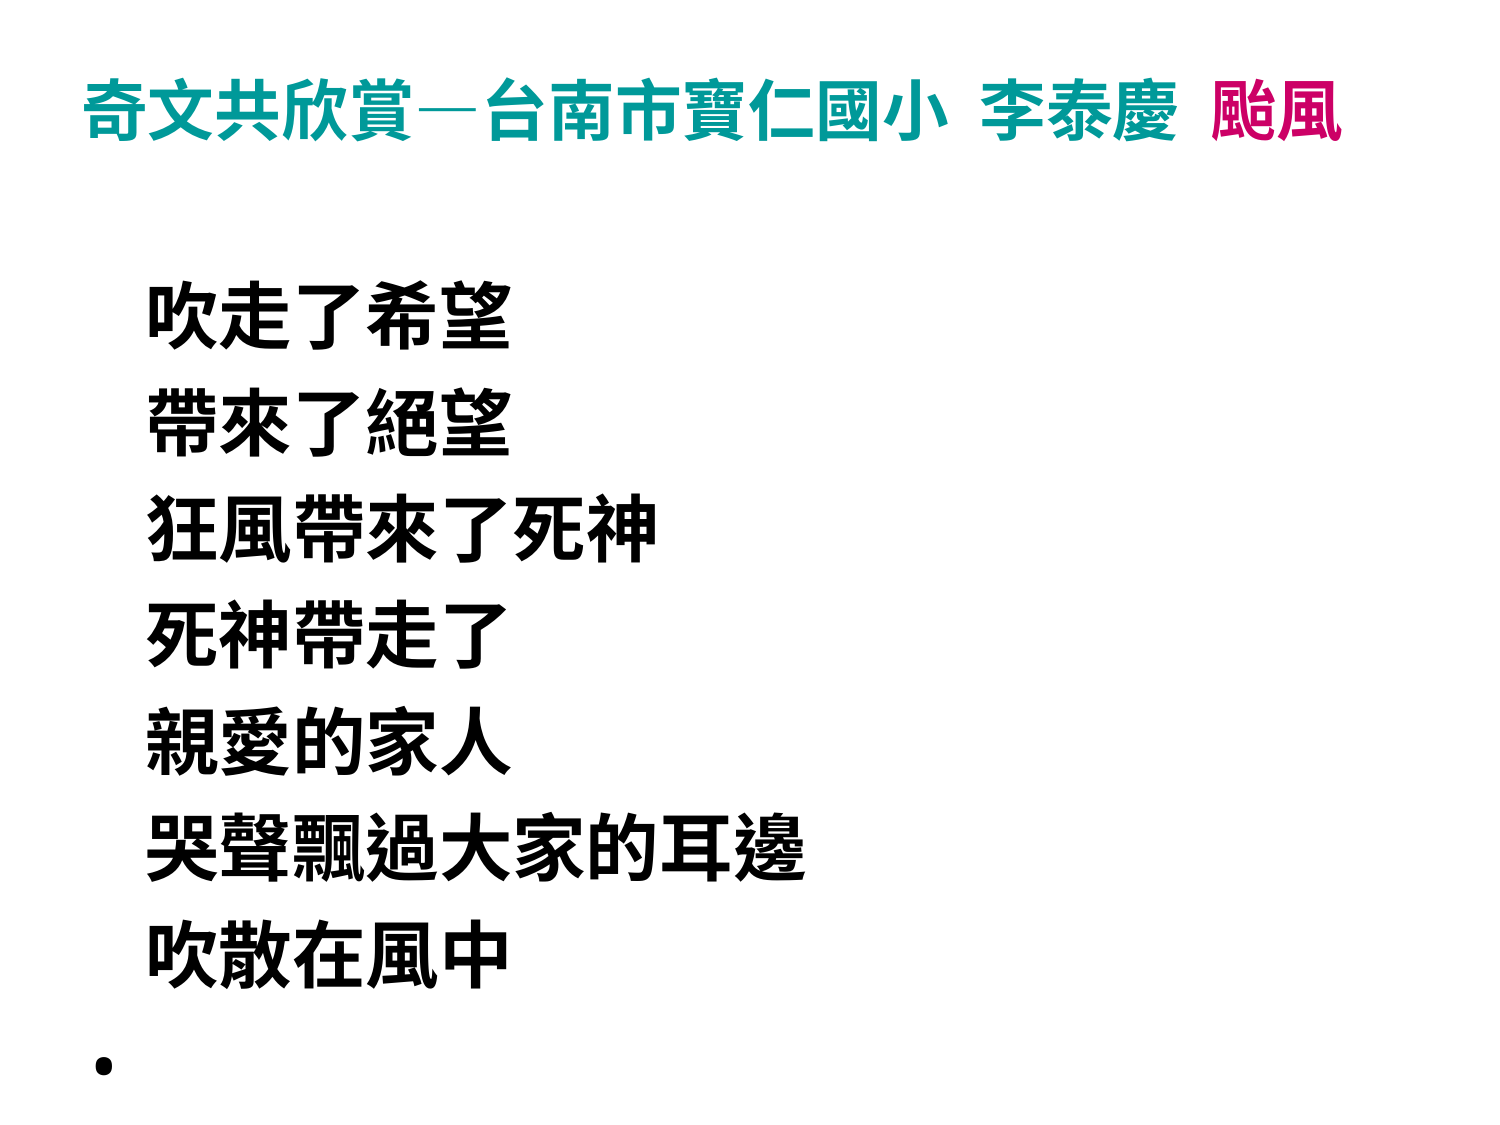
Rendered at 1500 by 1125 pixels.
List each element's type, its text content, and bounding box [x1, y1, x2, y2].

list 吹走了希望 帶來了絕望 狂風帶來了死神 死神帶走了 親愛的家人 哭聲飄過大家的耳邊 吹散在風中 [75, 262, 1426, 1005]
title 奇文共欣賞—台南市寶仁國小 李泰慶 颱風 [0, 45, 1426, 173]
